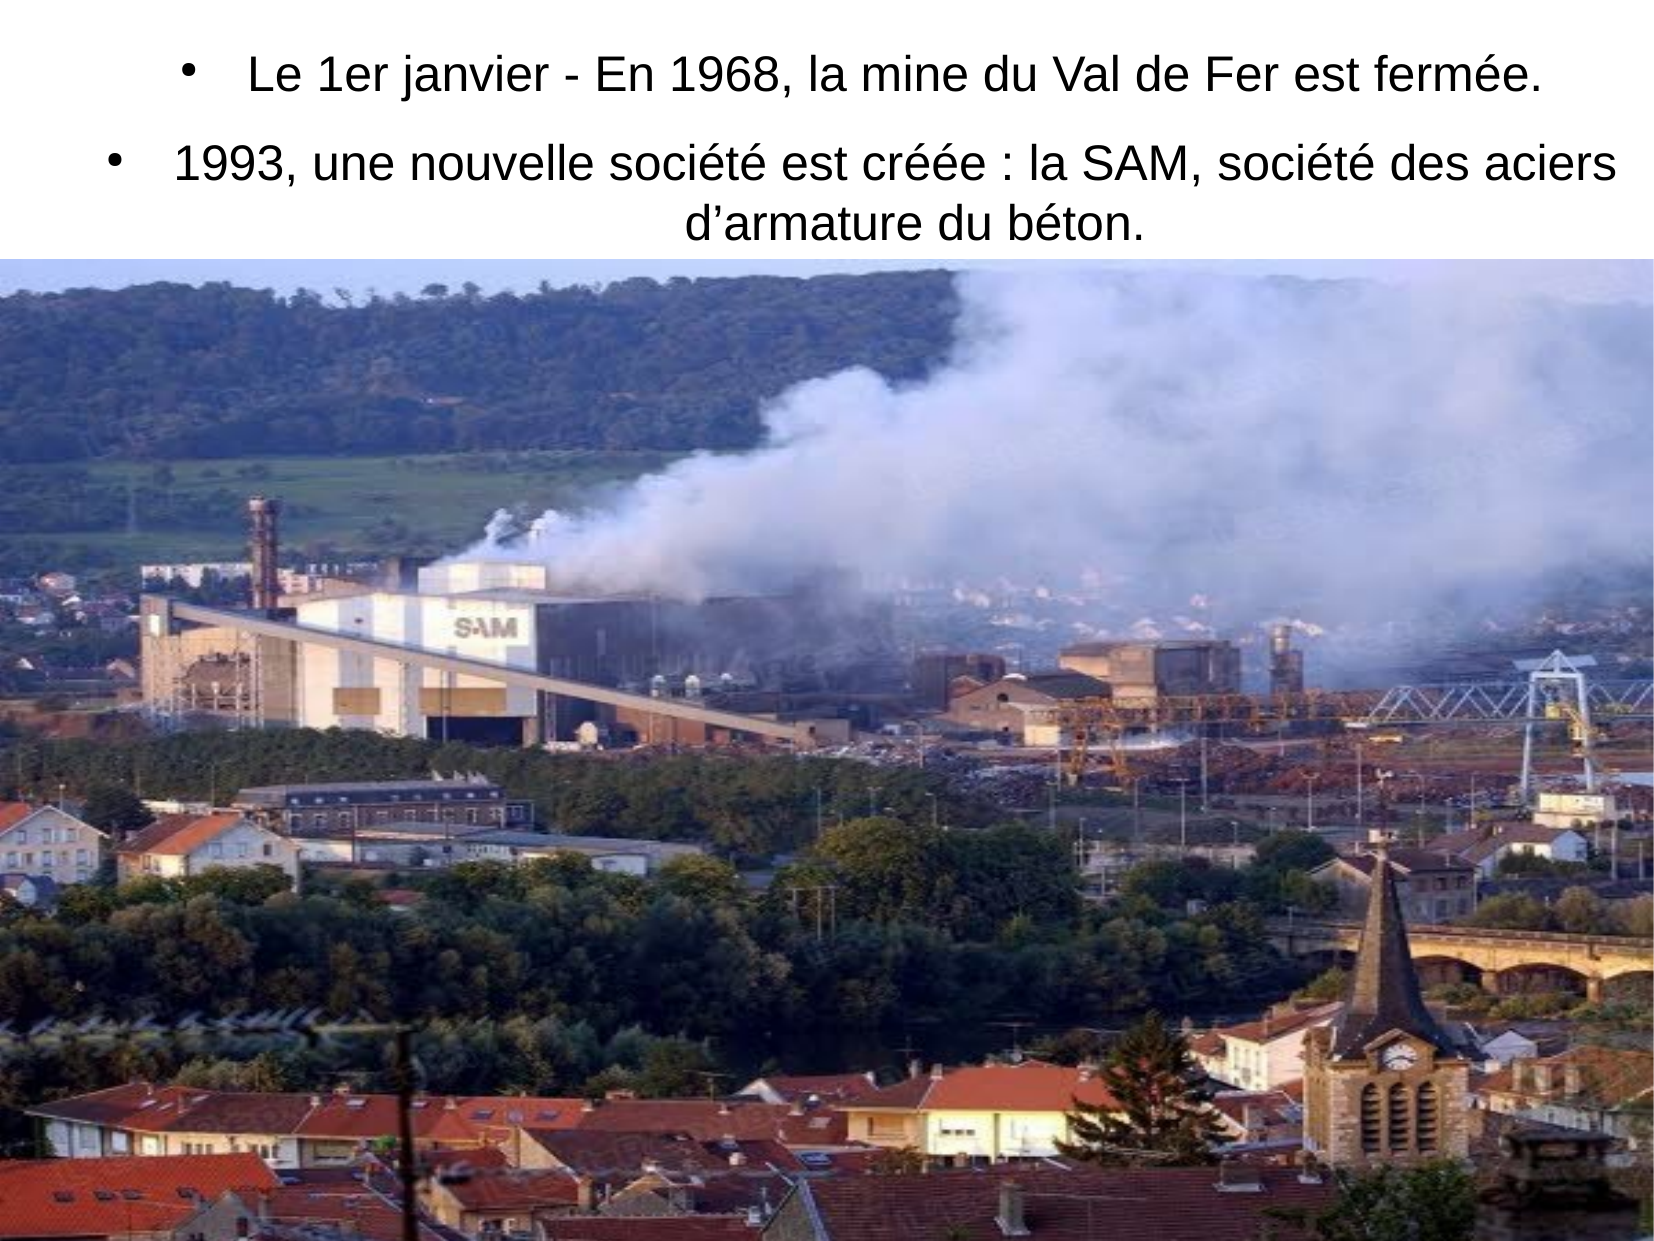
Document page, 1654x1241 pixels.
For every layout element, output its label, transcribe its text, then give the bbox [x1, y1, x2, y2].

picture [0, 259, 1654, 1241]
list Le 1er janvier - En 1968, la mine du Val de Fer est fermée. 1993, une nouvelle société est créée : la SAM, société des aciers d’armature du béton. [35, 41, 1654, 259]
